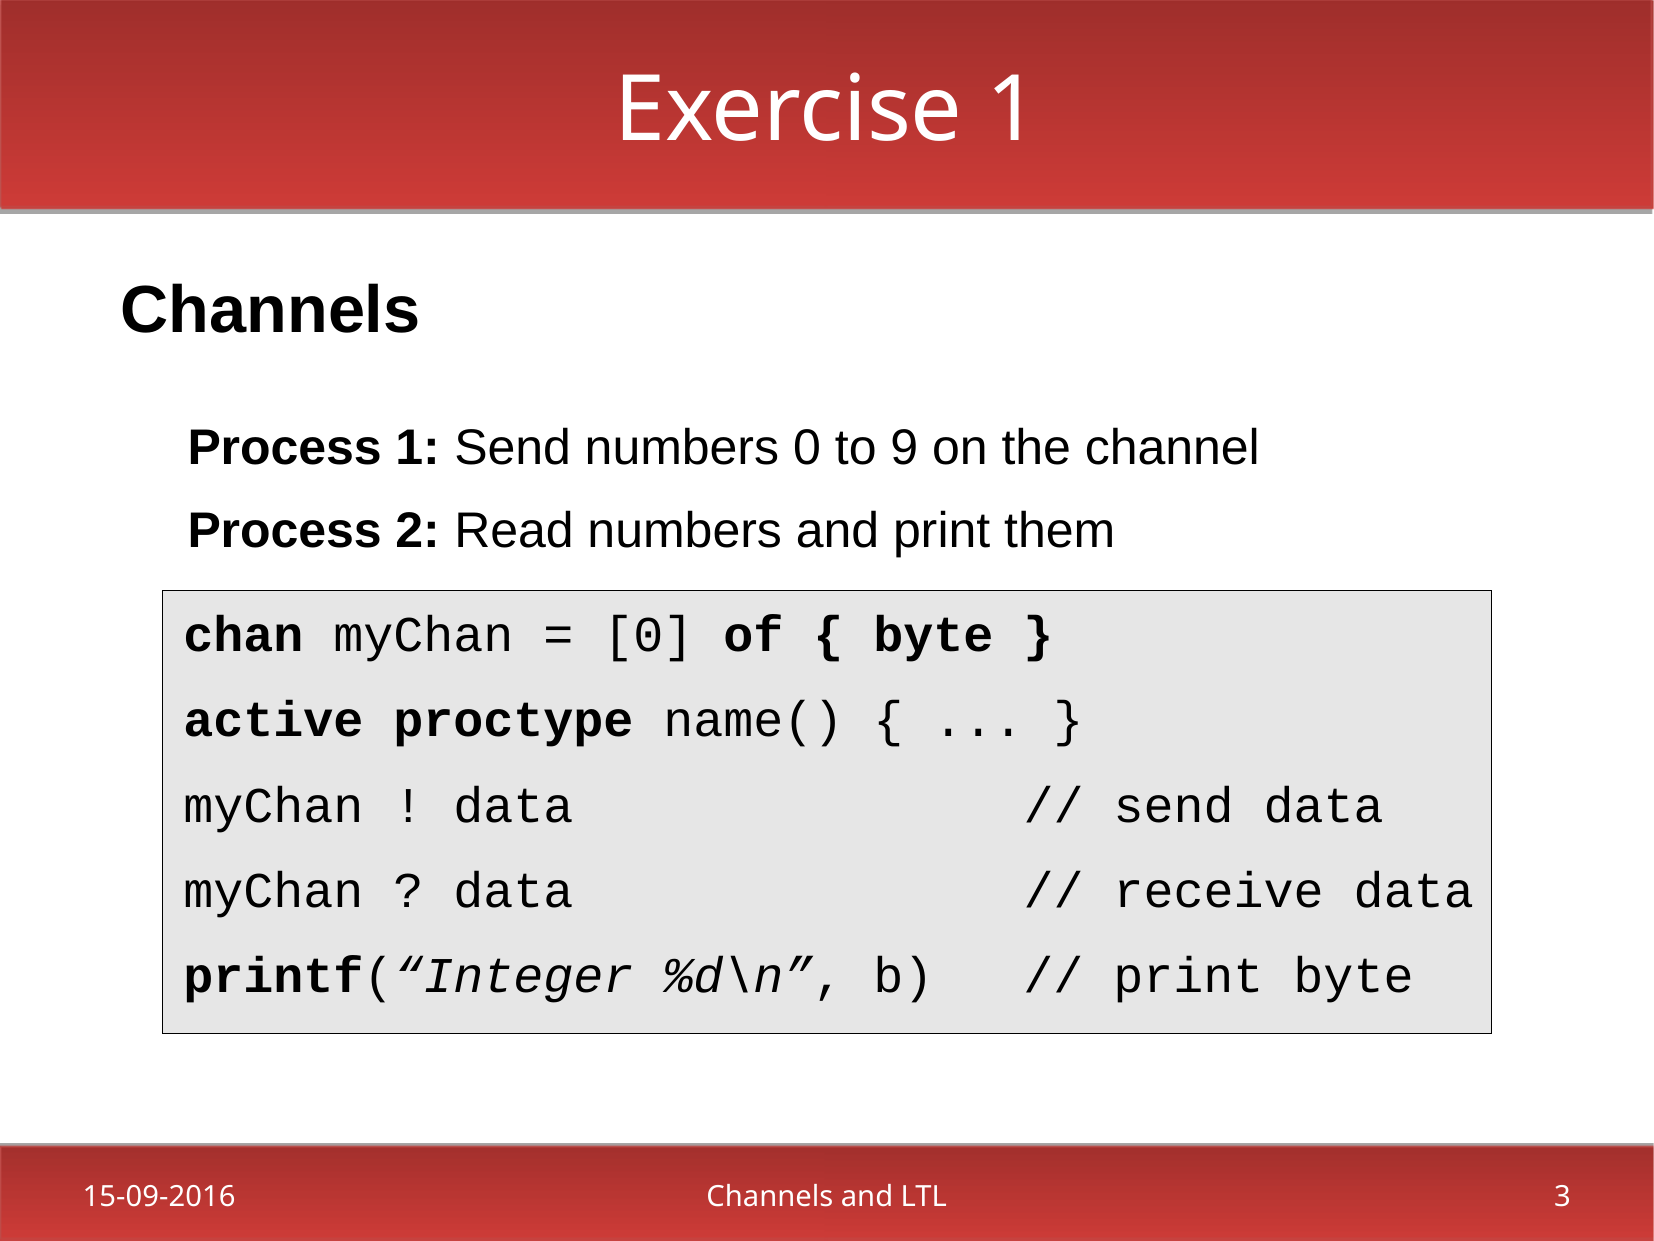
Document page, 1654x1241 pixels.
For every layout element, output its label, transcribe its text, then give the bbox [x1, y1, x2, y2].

picture [0, 1143, 1654, 1241]
text_box Process 1: Send numbers 0 to 9 on the channel Process 2: Read numbers and print them [172, 383, 1276, 539]
text_box Channels [105, 264, 437, 354]
text_box chan myChan = [0] of { byte } active proctype name() { ... } myChan ! data // send data myChan ? data // receive data printf(“Integer %d\n”, b) // print byte [162, 590, 1492, 1034]
picture [0, 0, 1654, 214]
title Exercise 1 [59, 31, 1595, 178]
